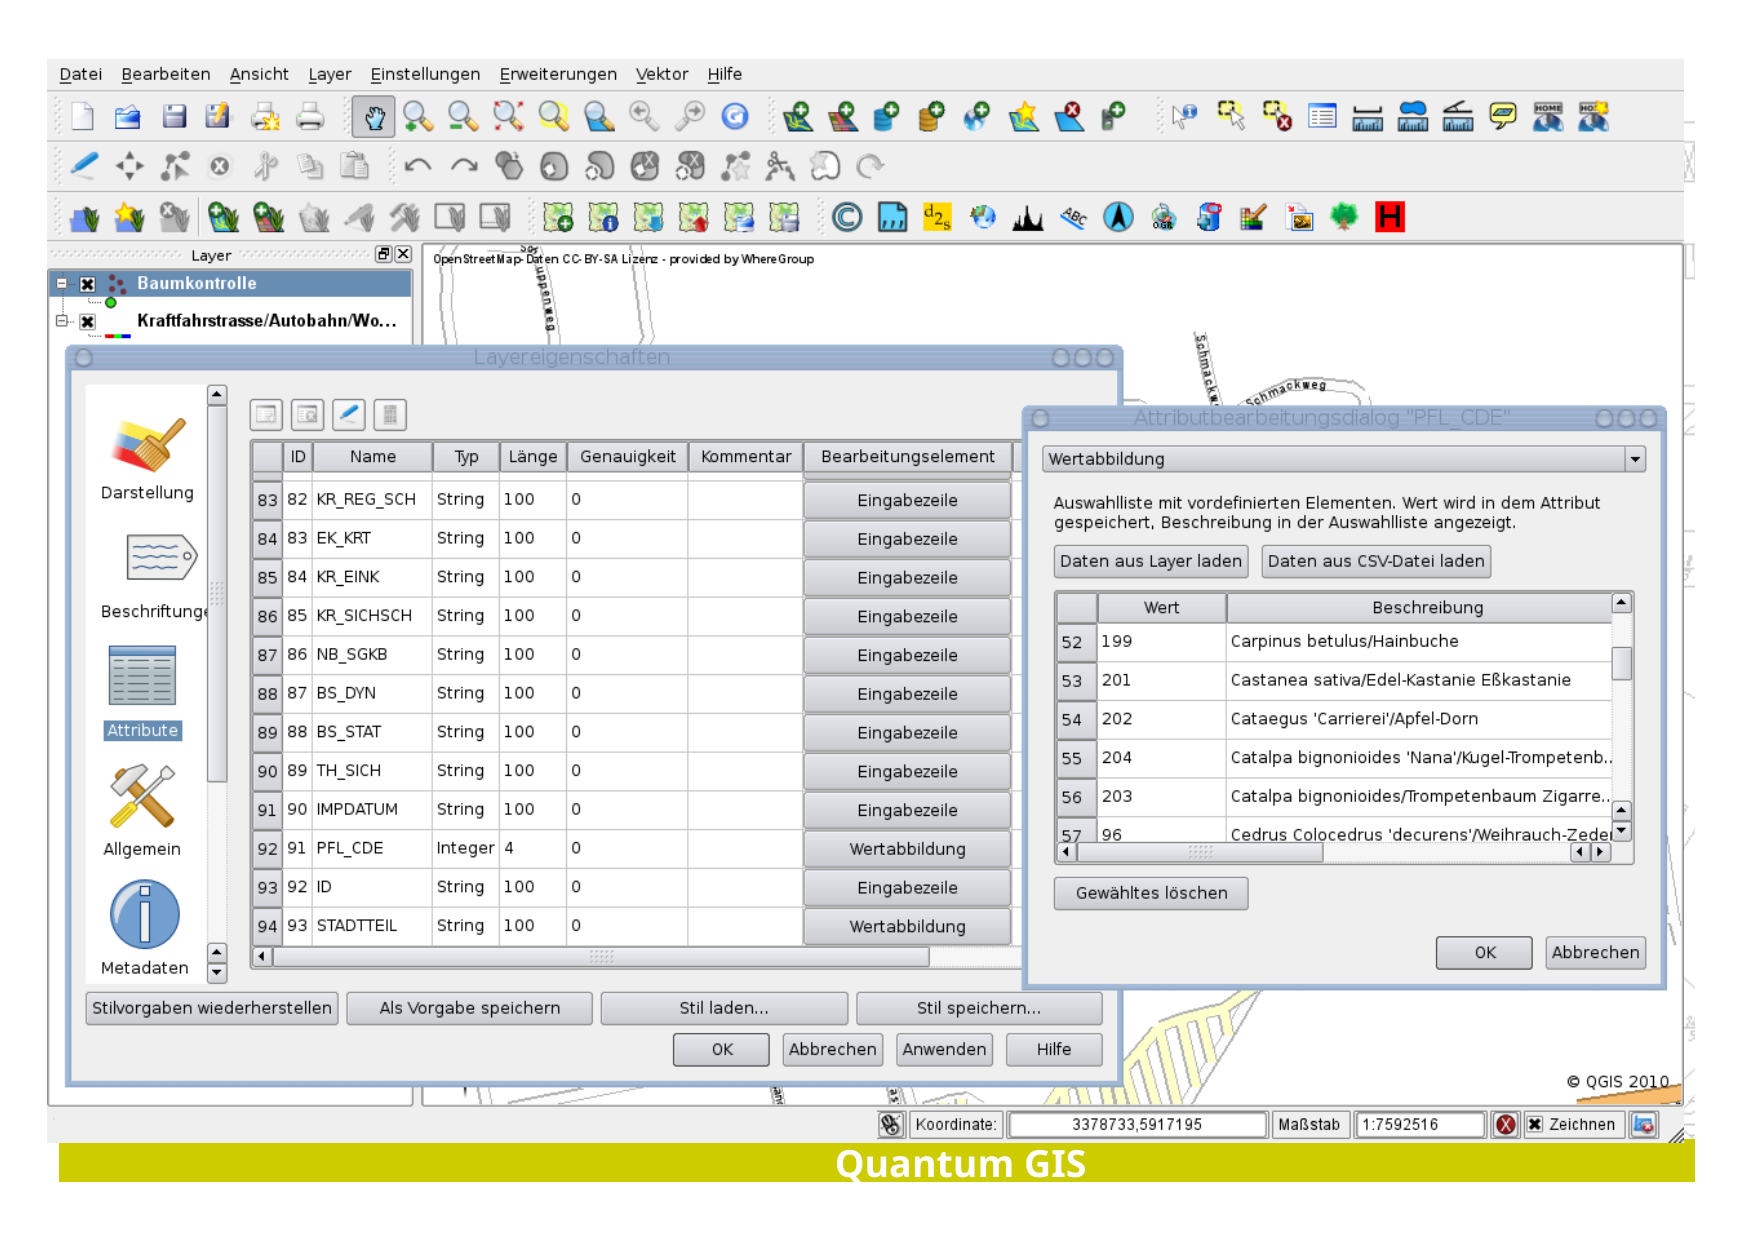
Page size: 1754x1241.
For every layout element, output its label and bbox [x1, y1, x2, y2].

picture [47, 58, 1684, 1143]
